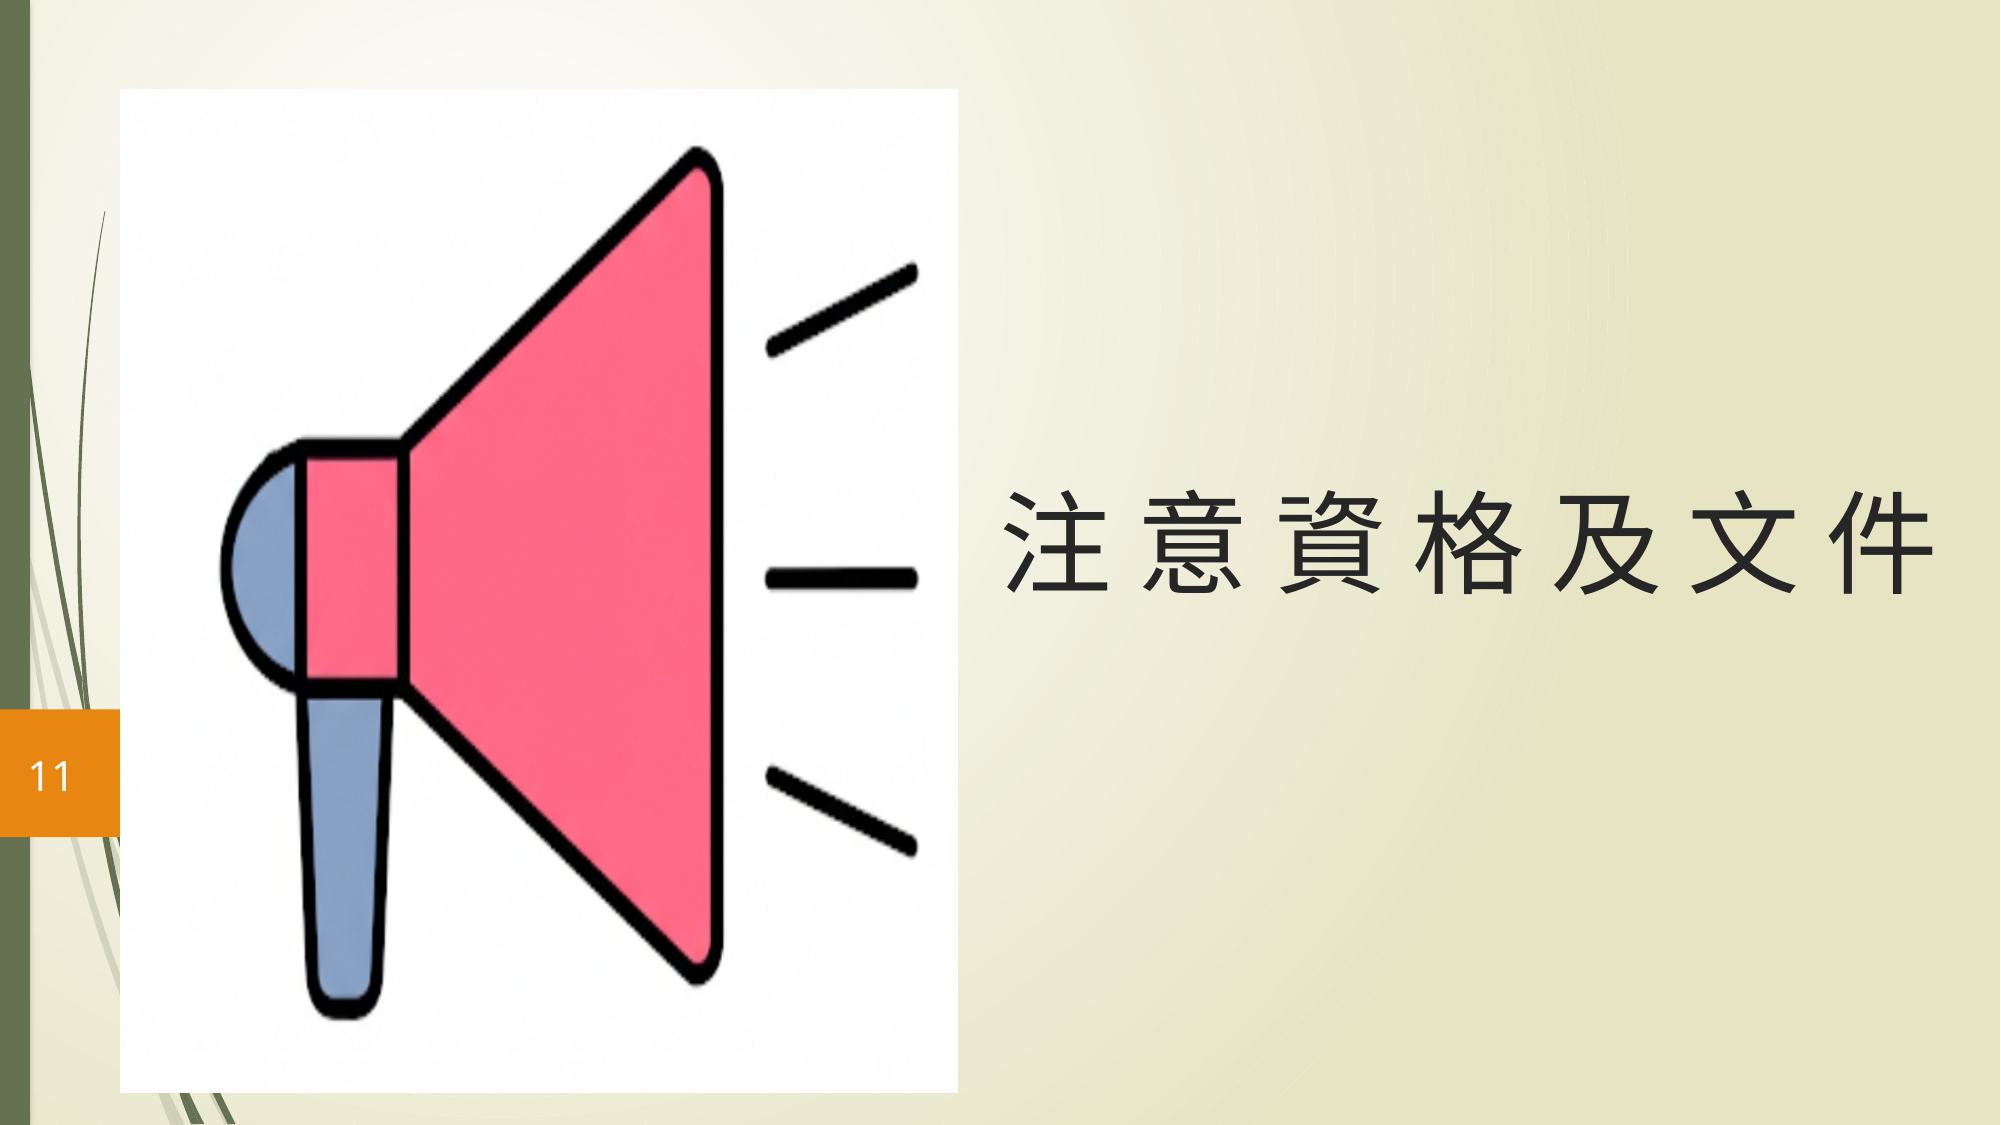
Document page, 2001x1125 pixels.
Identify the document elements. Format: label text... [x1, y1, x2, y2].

picture [26, 89, 958, 1093]
slide_number <編號> [0, 748, 91, 809]
title 注 意 資 格 及 文 件 [958, 412, 2000, 616]
